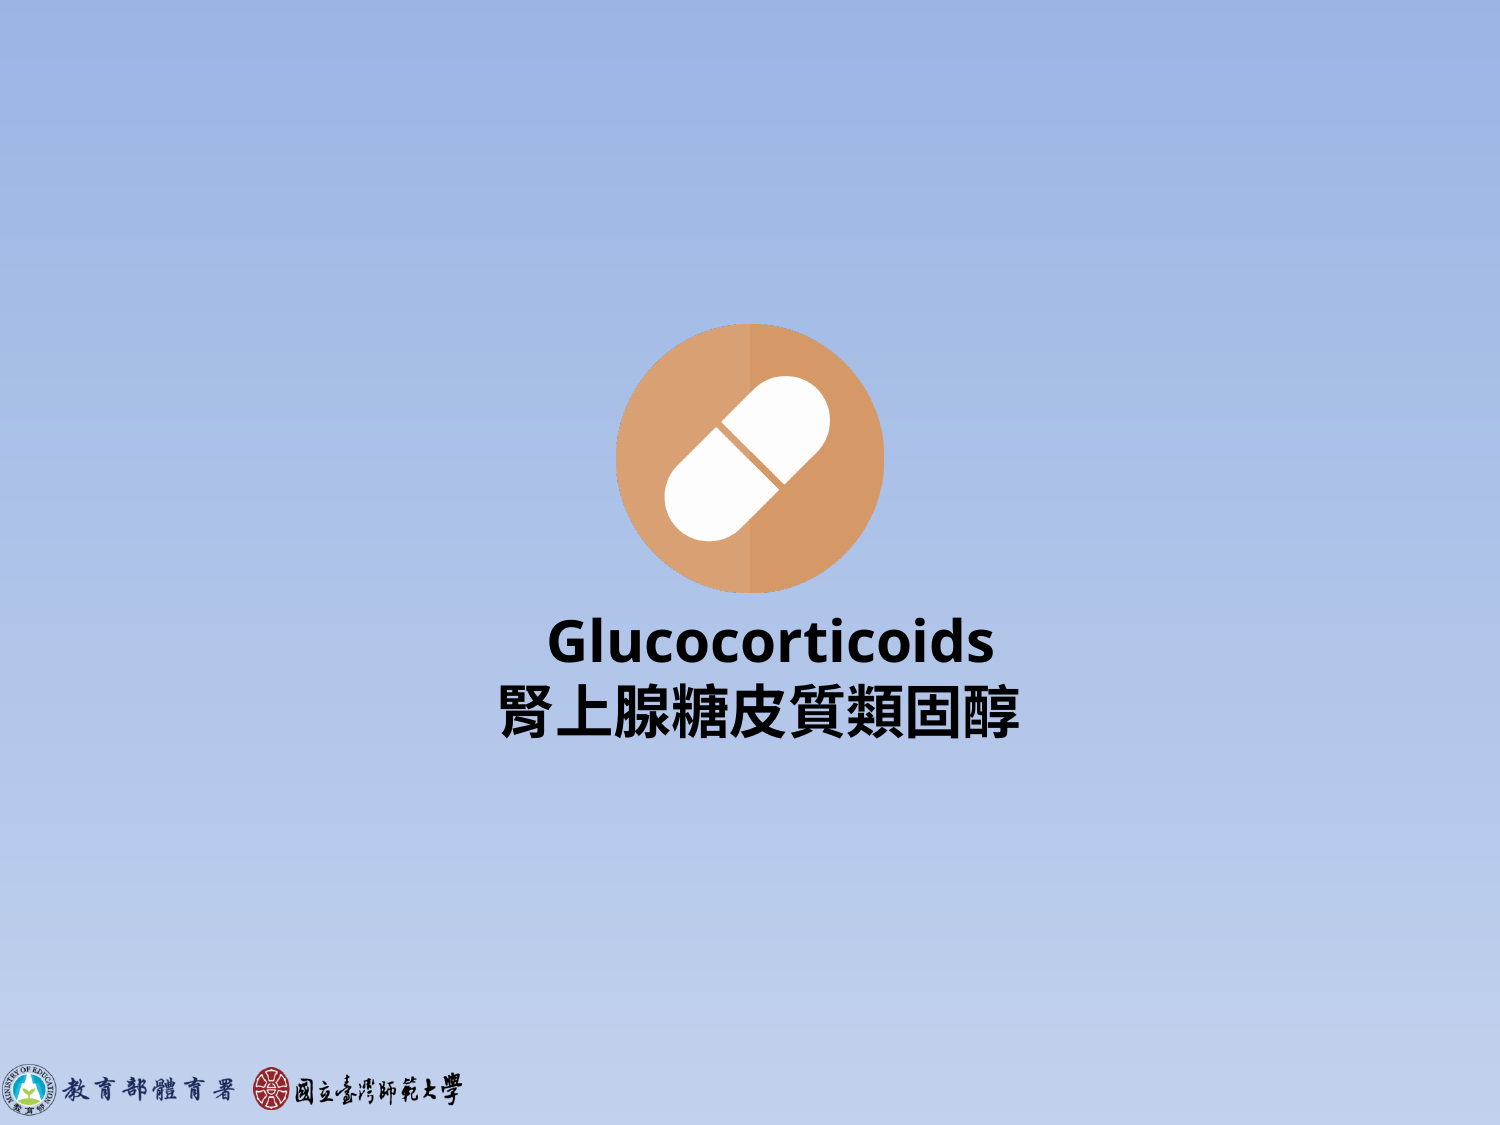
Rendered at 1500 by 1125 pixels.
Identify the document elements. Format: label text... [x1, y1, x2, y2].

text_box 腎上腺糖皮質類固醇 [223, 645, 1295, 757]
picture [616, 324, 884, 574]
title Glucocorticoids [194, 574, 1348, 686]
